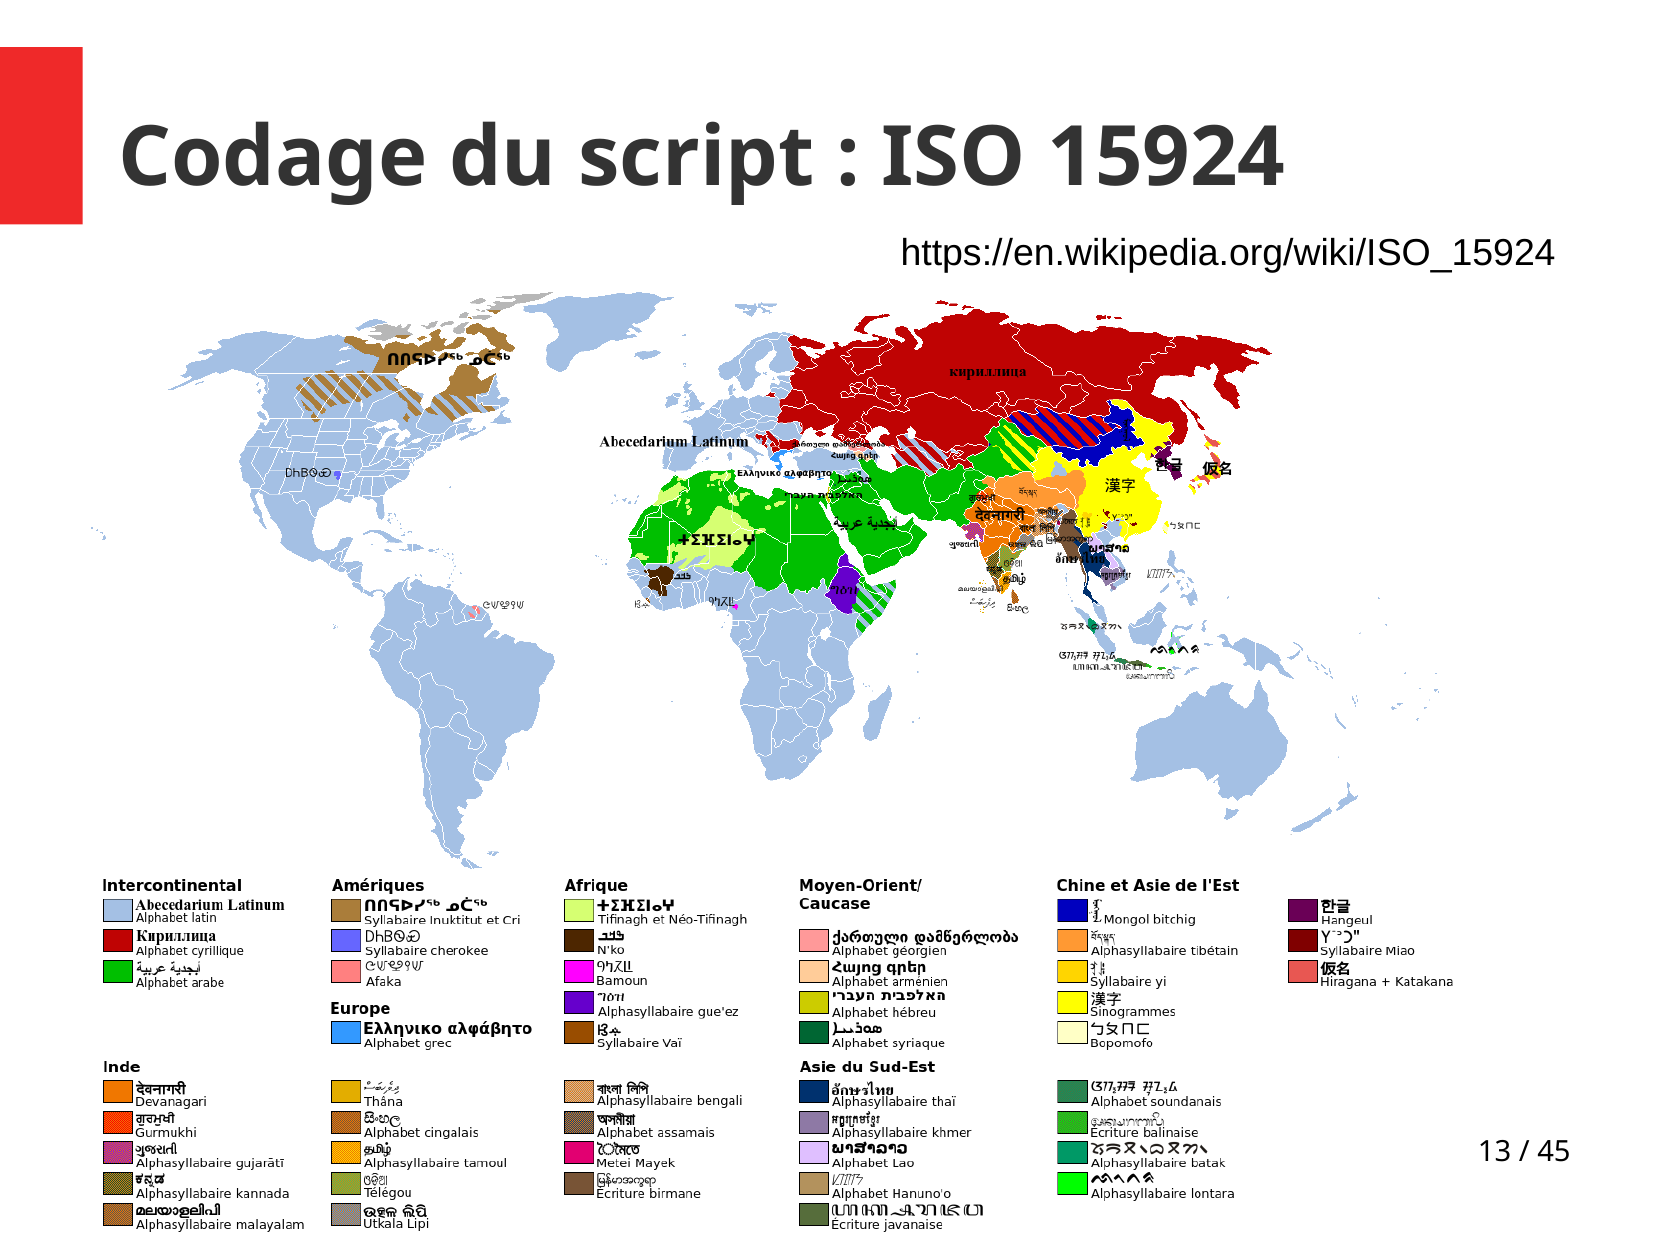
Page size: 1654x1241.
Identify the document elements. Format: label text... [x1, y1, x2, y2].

picture [82, 280, 1453, 1233]
text_box https://en.wikipedia.org/wiki/ISO_15924 [885, 224, 1571, 282]
title Codage du script : ISO 15924 [118, 49, 1571, 257]
